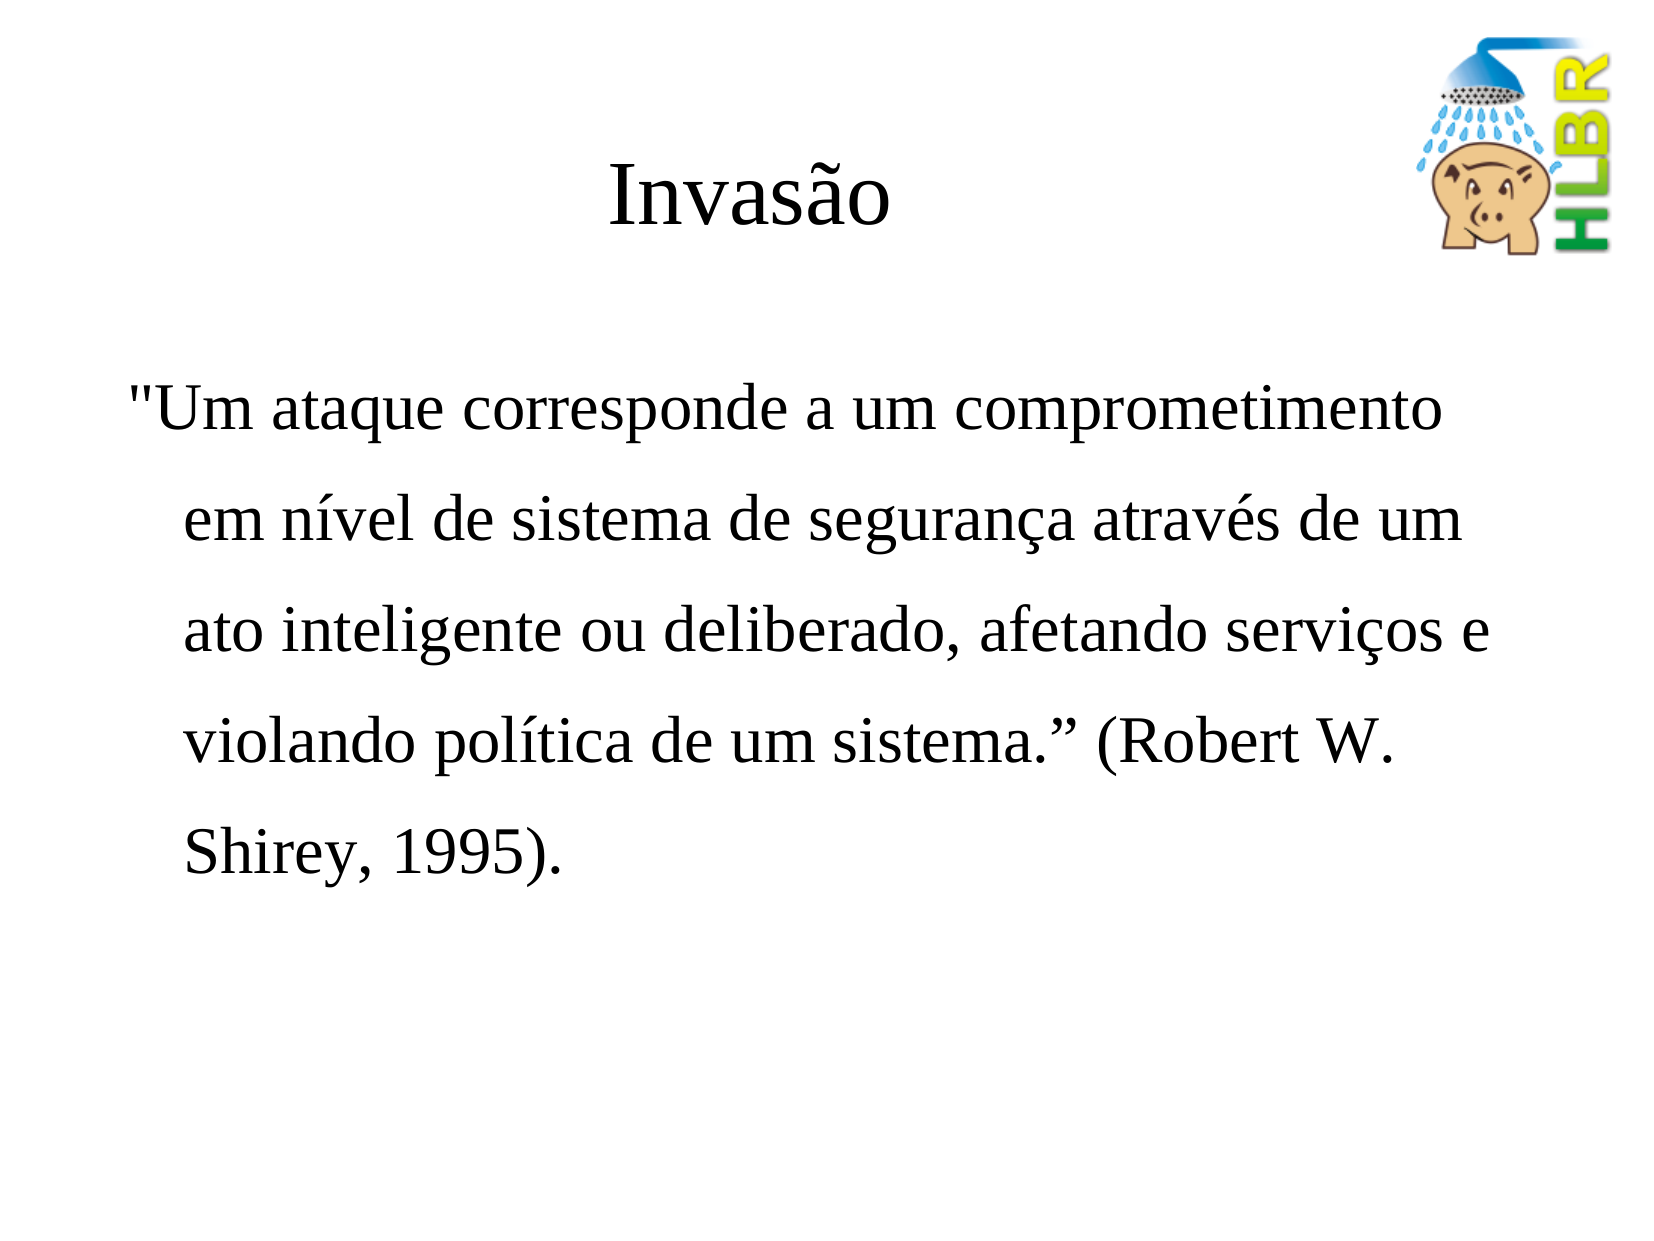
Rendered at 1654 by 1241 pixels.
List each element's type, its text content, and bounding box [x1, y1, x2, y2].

title Invasão [112, 99, 1388, 288]
picture [1416, 37, 1612, 260]
list "Um ataque corresponde a um comprometimento em nível de sistema de segurança através de um ato inteligente ou deliberado, afetando serviços e violando política de um sistema.” (Robert W. Shirey, 1995). [112, 324, 1536, 1001]
